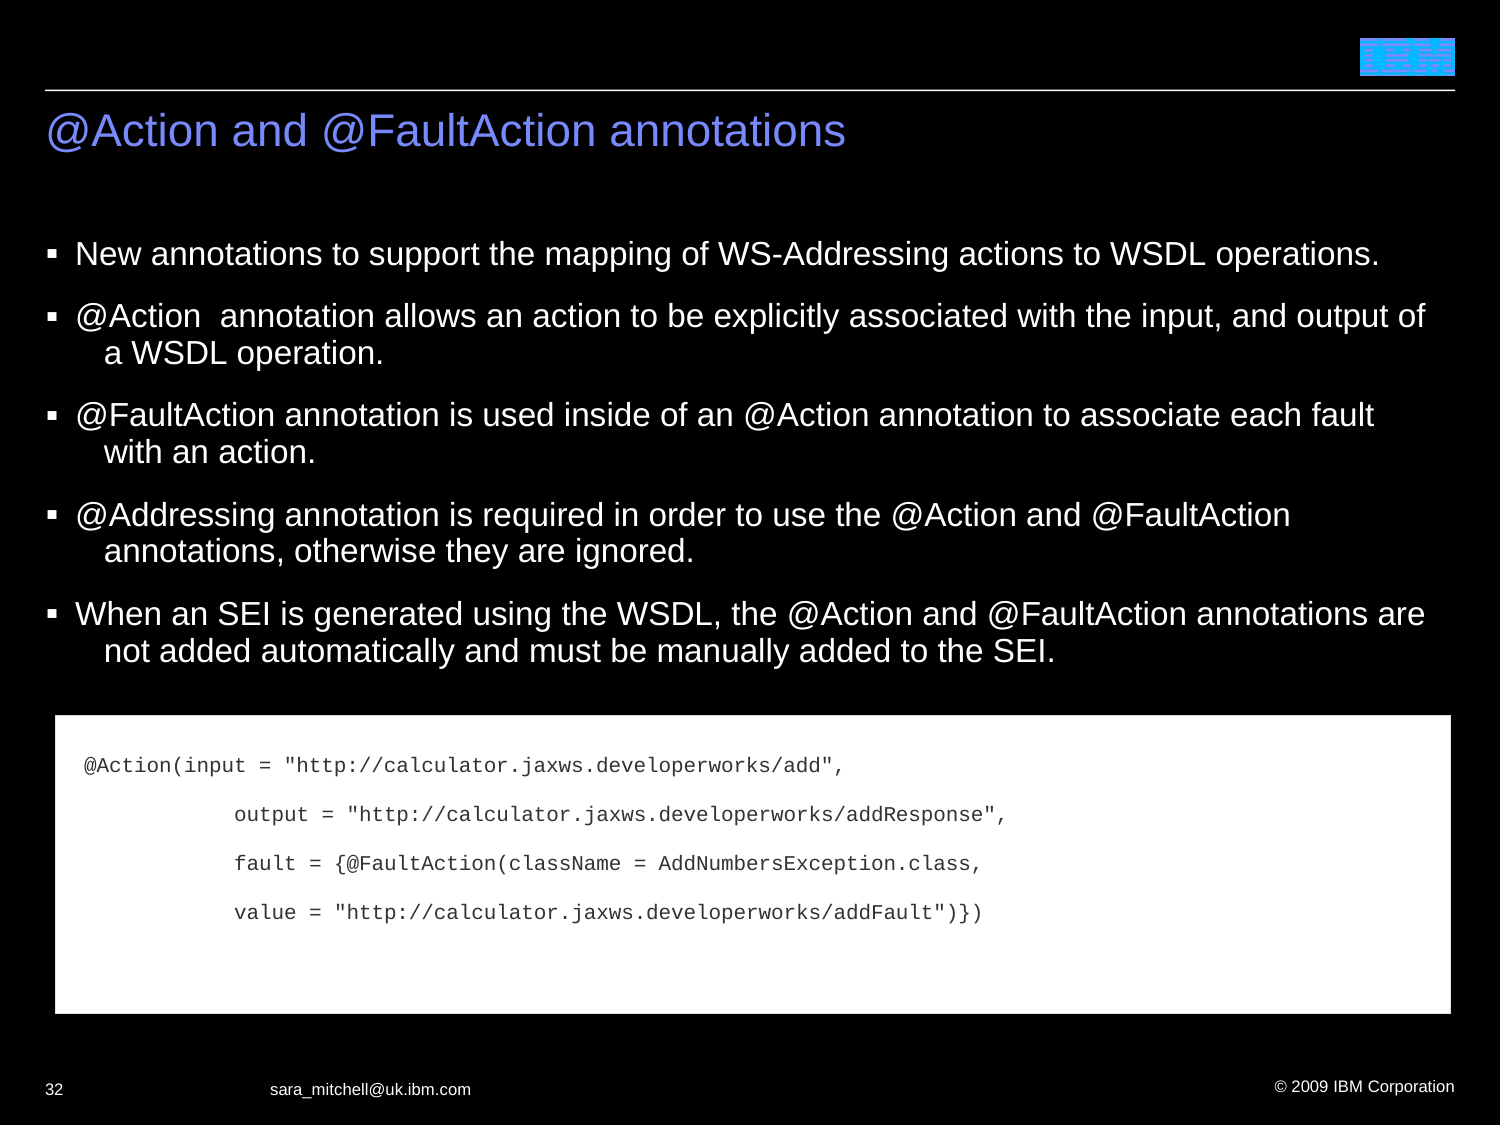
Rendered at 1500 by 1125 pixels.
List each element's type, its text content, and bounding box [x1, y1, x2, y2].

title @Action and @FaultAction annotations [30, 97, 1456, 218]
list New annotations to support the mapping of WS-Addressing actions to WSDL operations. @Action annotation allows an action to be explicitly associated with the input, and output of a WSDL operation. @FaultAction annotation is used inside of an @Action annotation to associate each fault with an action. @Addressing annotation is required in order to use the @Action and @FaultAction annotations, otherwise they are ignored. When an SEI is generated using the WSDL, the @Action and @FaultAction annotations are not added automatically and must be manually added to the SEI. [31, 227, 1457, 978]
text_box @Action(input = "http://calculator.jaxws.developerworks/add", output = "http://calculator.jaxws.developerworks/addResponse", fault = {@FaultAction(className = AddNumbersException.class, value = "http://calculator.jaxws.developerworks/addFault")}) [56, 716, 1451, 1014]
